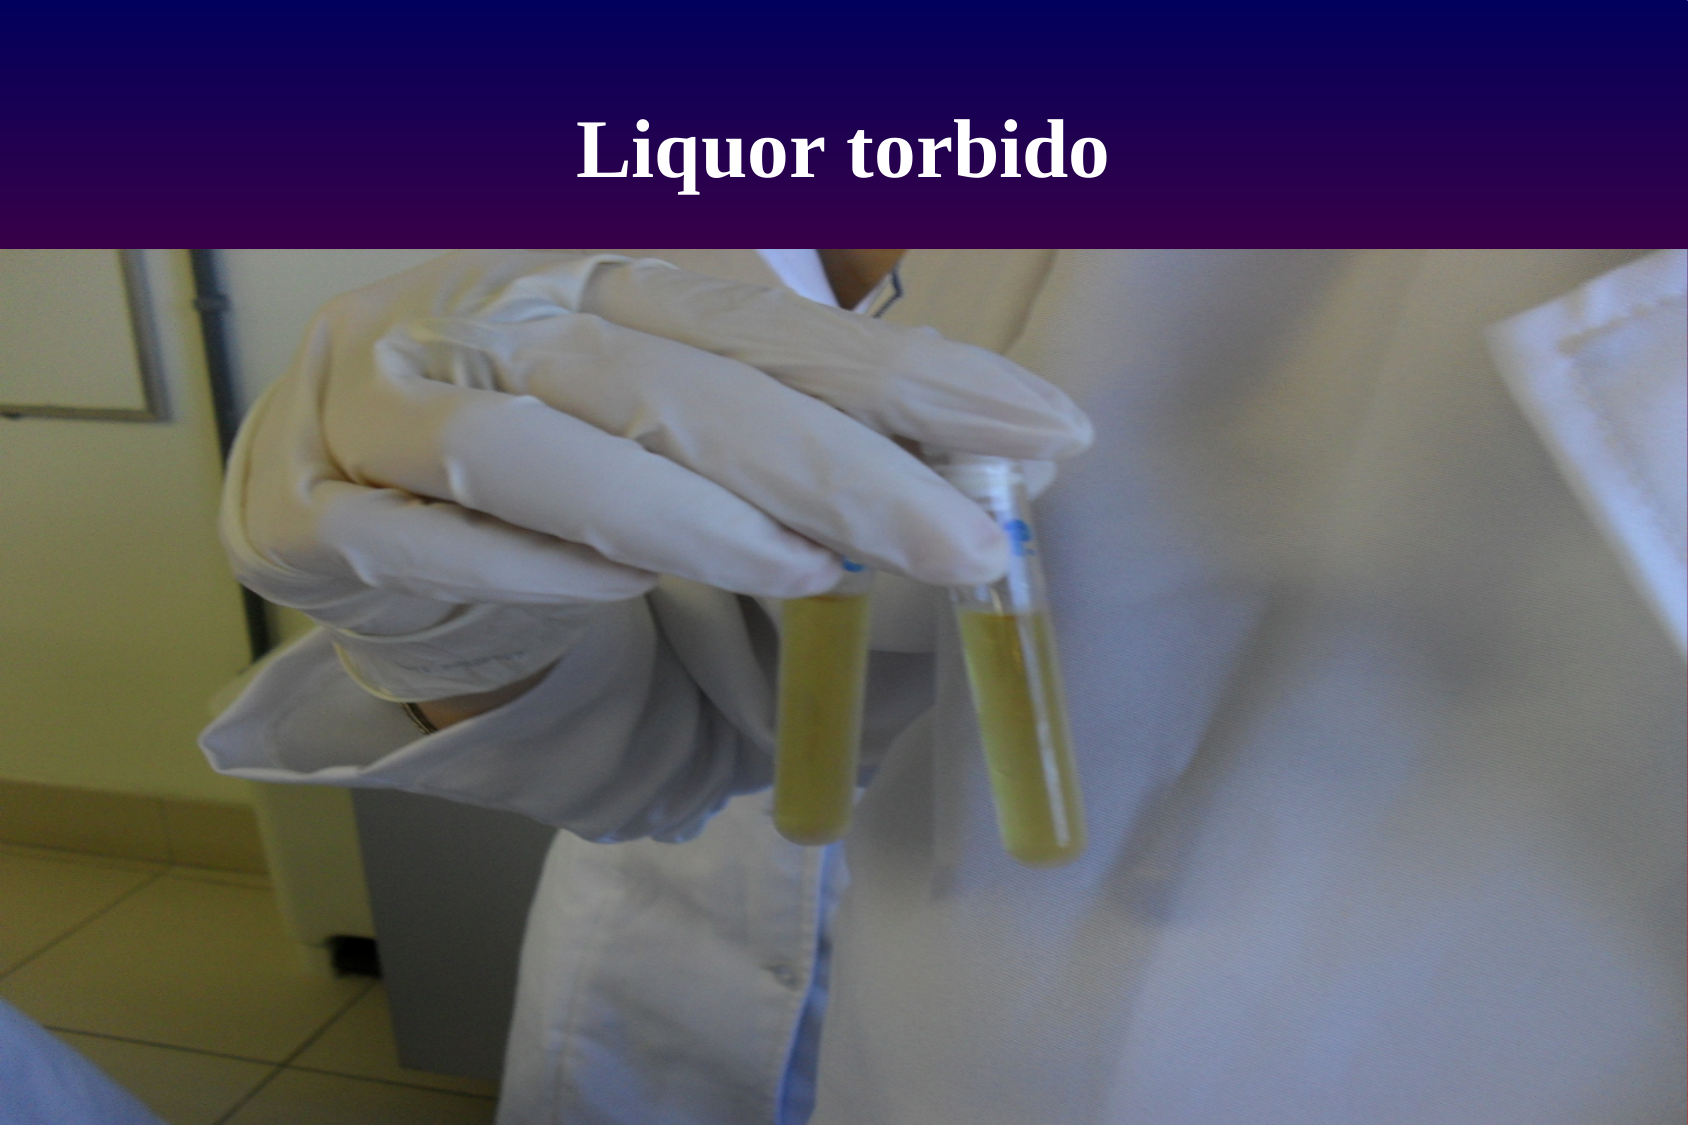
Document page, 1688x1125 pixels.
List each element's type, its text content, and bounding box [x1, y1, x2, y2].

text_box Liquor torbido [126, 49, 1561, 238]
picture [0, 249, 1688, 1125]
